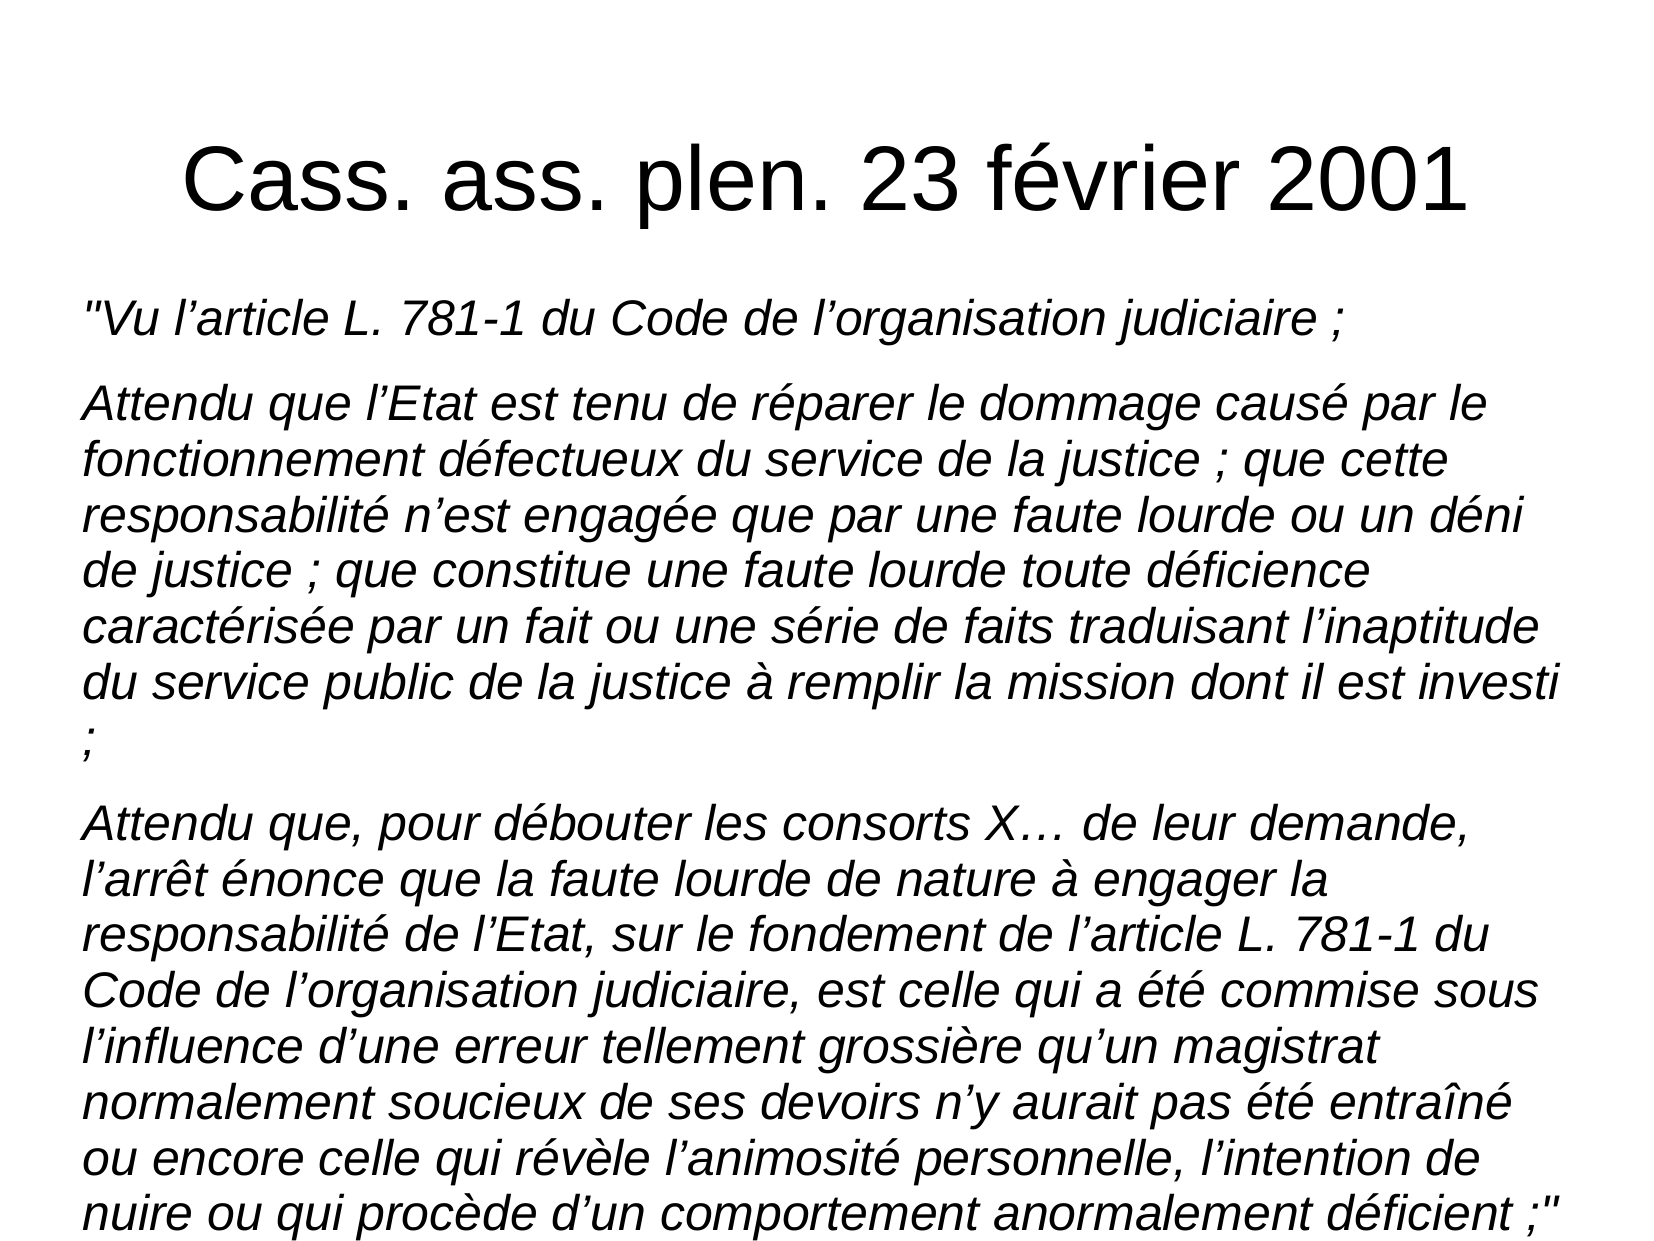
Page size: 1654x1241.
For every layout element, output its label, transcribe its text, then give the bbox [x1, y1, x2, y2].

list "Vu l’article L. 781-1 du Code de l’organisation judiciaire ; Attendu que l’Etat est tenu de réparer le dommage causé par le fonctionnement défectueux du service de la justice ; que cette responsabilité n’est engagée que par une faute lourde ou un déni de justice ; que constitue une faute lourde toute déficience caractérisée par un fait ou une série de faits traduisant l’inaptitude du service public de la justice à remplir la mission dont il est investi ; Attendu que, pour débouter les consorts X… de leur demande, l’arrêt énonce que la faute lourde de nature à engager la responsabilité de l’Etat, sur le fondement de l’article L. 781-1 du Code de l’organisation judiciaire, est celle qui a été commise sous l’influence d’une erreur tellement grossière qu’un magistrat normalement soucieux de ses devoirs n’y aurait pas été entraîné ou encore celle qui révèle l’animosité personnelle, l’intention de nuire ou qui procède d’un comportement anormalement déficient ;" [82, 290, 1571, 1099]
title Cass. ass. plen. 23 février 2001 [82, 49, 1571, 257]
